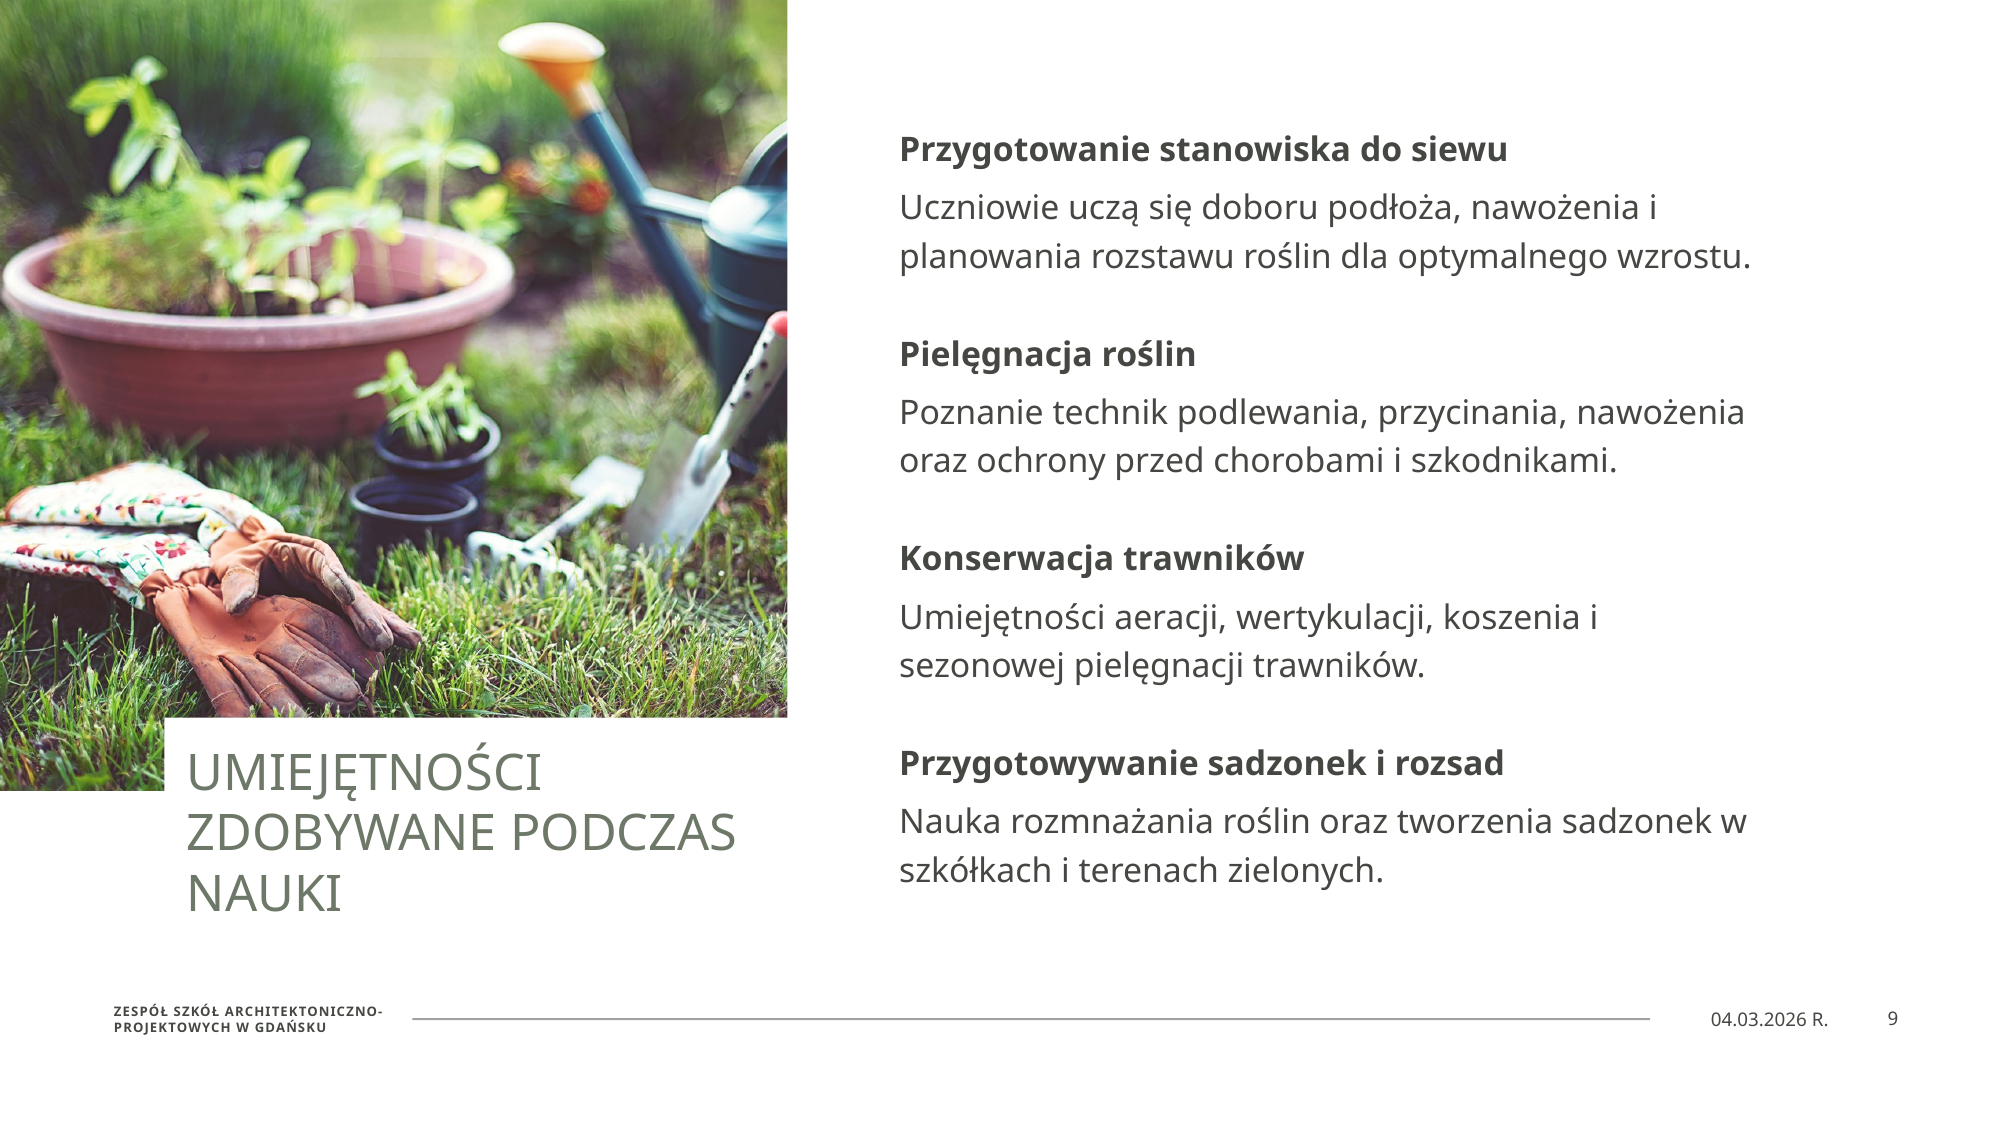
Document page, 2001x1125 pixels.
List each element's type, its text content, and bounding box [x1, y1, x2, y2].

footer Zespół Szkół Architektoniczno-Projektowych w Gdańsku [98, 989, 413, 1049]
title Umiejętności zdobywane podczas nauki [164, 717, 804, 944]
picture [0, 0, 788, 791]
slide_number 04.03.2026 r. [1650, 989, 1842, 1049]
list Przygotowanie stanowiska do siewu Uczniowie uczą się doboru podłoża, nawożenia i planowania rozstawu roślin dla optymalnego wzrostu. Pielęgnacja roślin Poznanie technik podlewania, przycinania, nawożenia oraz ochrony przed chorobami i szkodnikami. Konserwacja trawników Umiejętności aeracji, wertykulacji, koszenia i sezonowej pielęgnacji trawników. Przygotowywanie sadzonek i rozsad Nauka rozmnażania roślin oraz tworzenia sadzonek w szkółkach i terenach zielonych. [884, 112, 1775, 967]
slide_number 12 [1842, 989, 1914, 1049]
